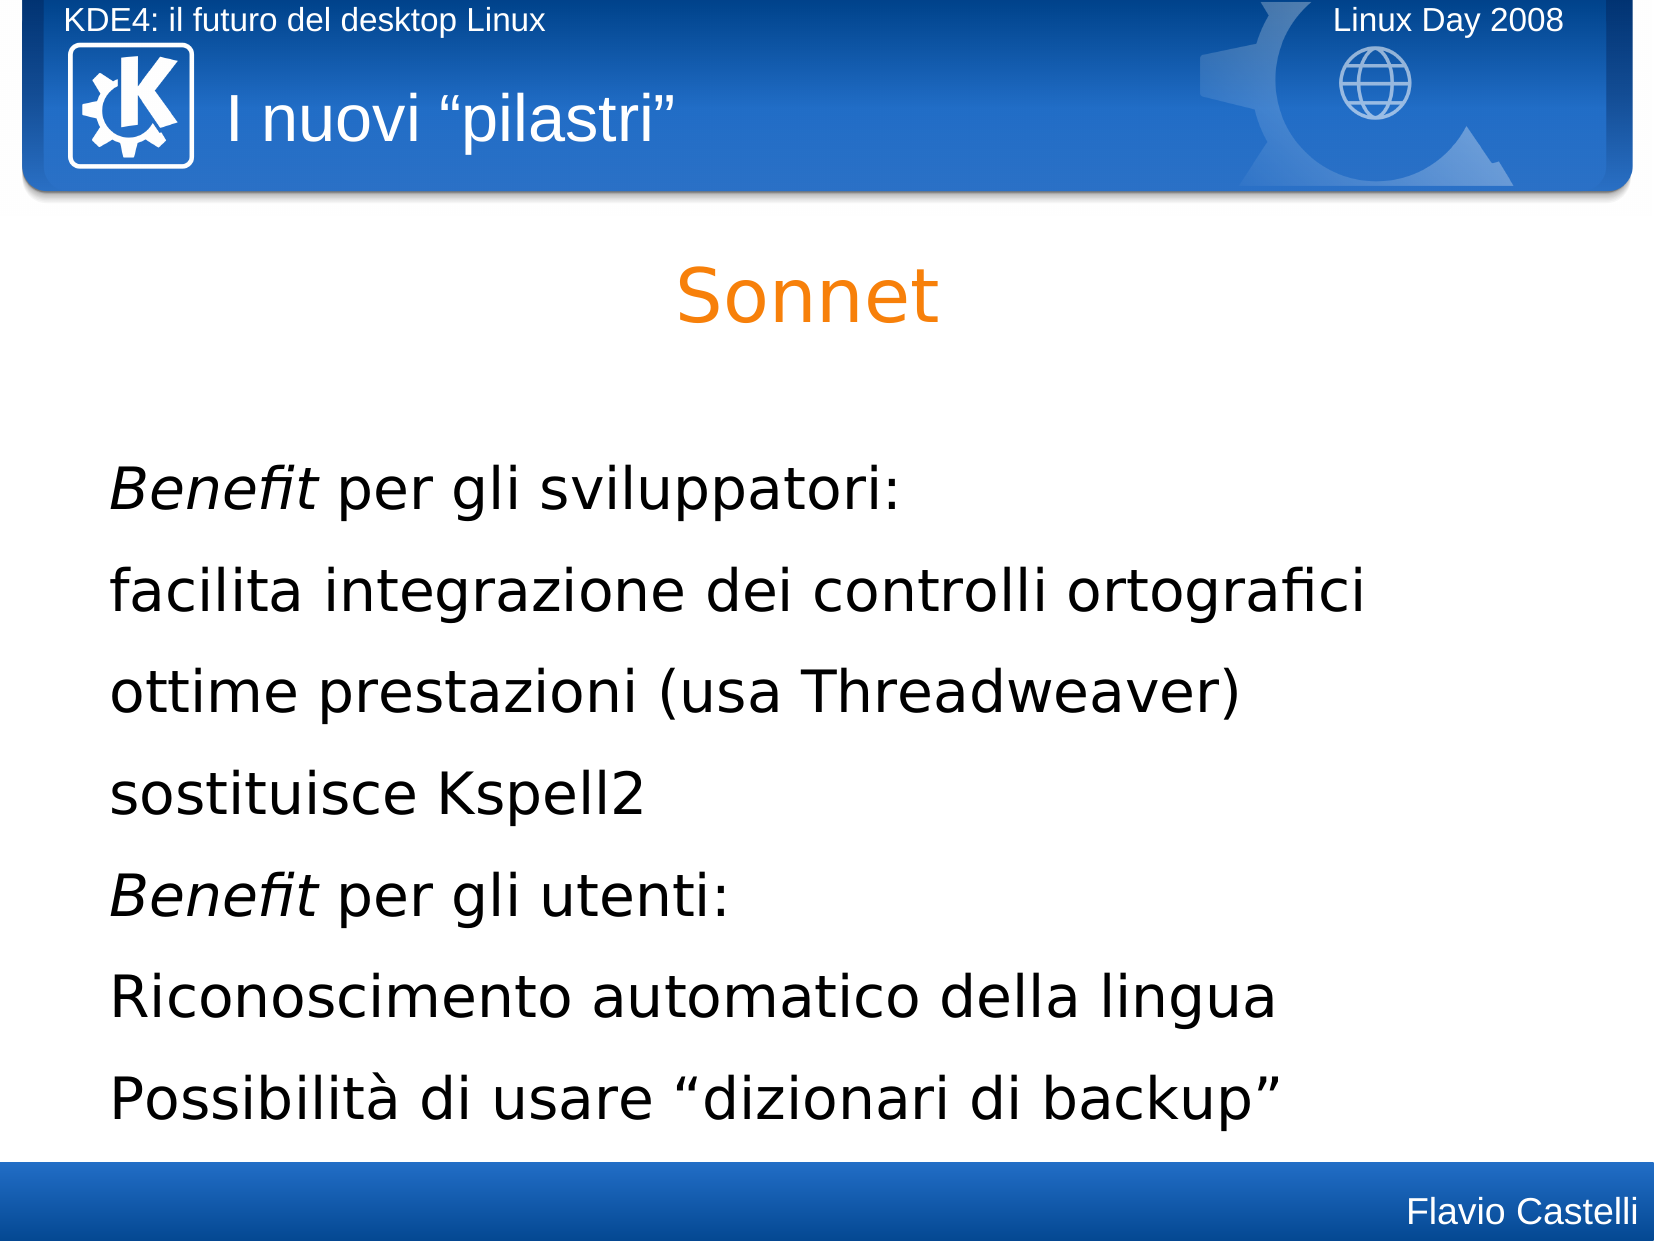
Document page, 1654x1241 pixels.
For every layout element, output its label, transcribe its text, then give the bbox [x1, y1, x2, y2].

list Sonnet [658, 266, 996, 380]
text_box Benefit per gli sviluppatori: facilita integrazione dei controlli ortografici ottime prestazioni (usa Threadweaver) sostituisce Kspell2 Benefit per gli utenti: Riconoscimento automatico della lingua Possibilità di usare “dizionari di backup” [49, 414, 1604, 1107]
picture [0, 0, 1652, 216]
title I nuovi “pilastri” [225, 49, 1571, 188]
